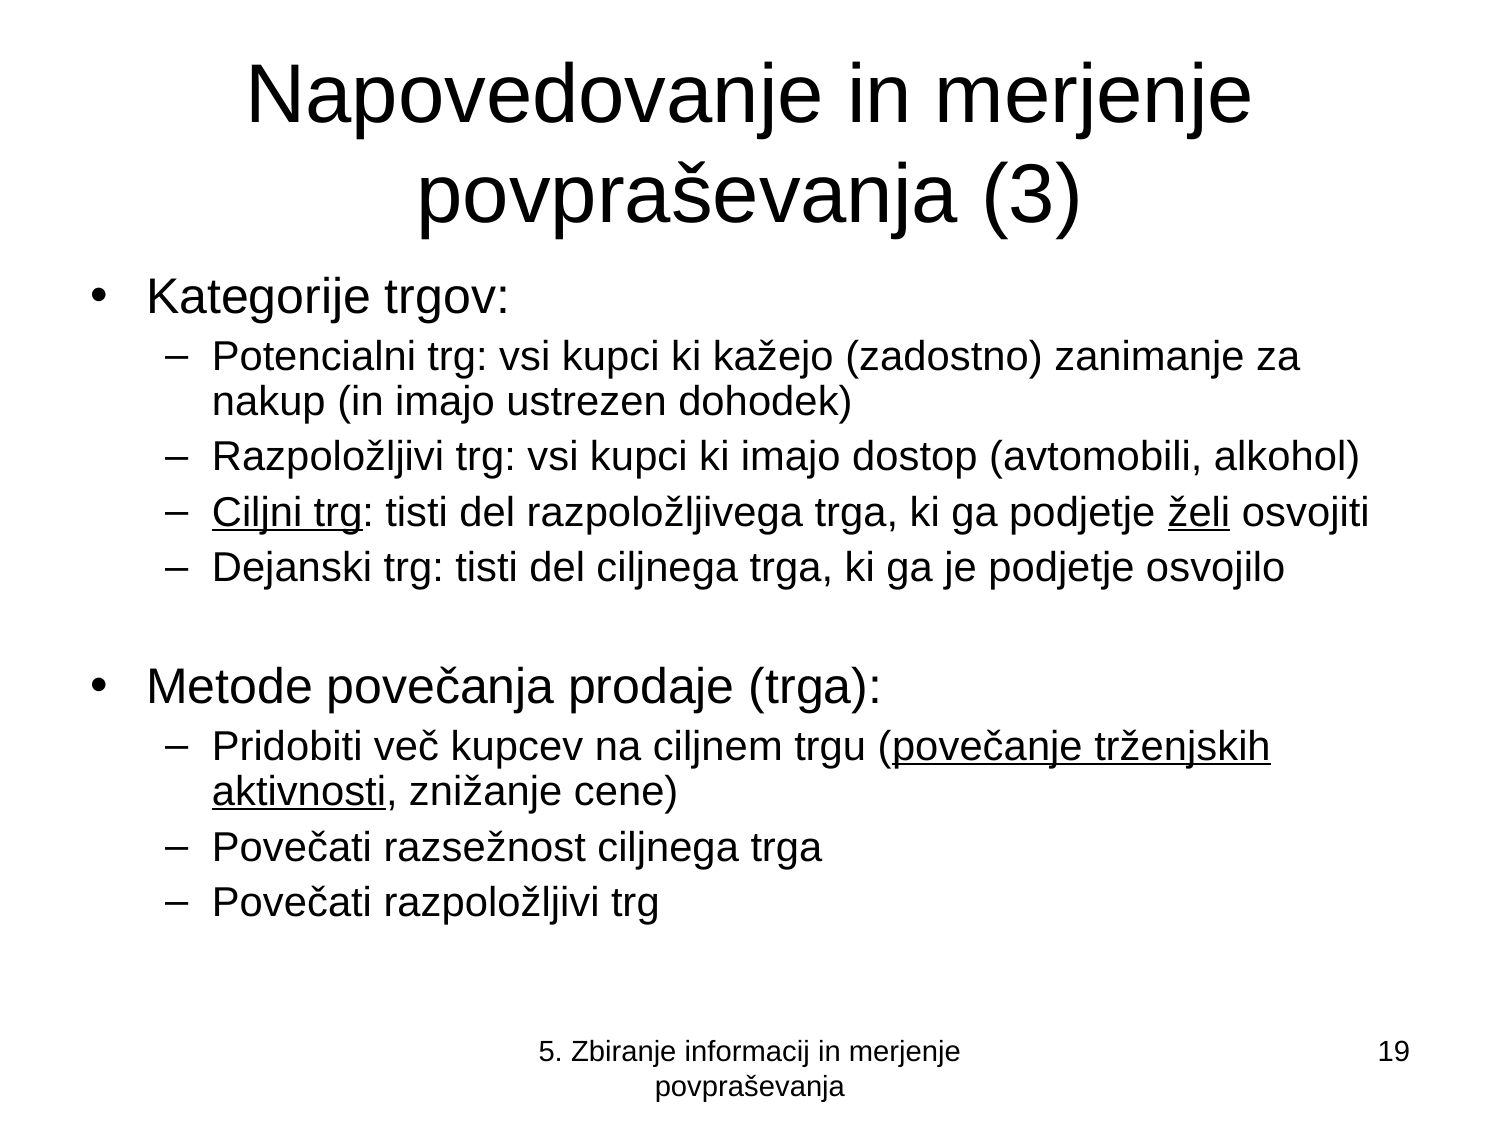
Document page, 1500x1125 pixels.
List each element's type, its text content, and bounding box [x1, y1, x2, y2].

list Kategorije trgov: Potencialni trg: vsi kupci ki kažejo (zadostno) zanimanje za nakup (in imajo ustrezen dohodek) Razpoložljivi trg: vsi kupci ki imajo dostop (avtomobili, alkohol) Ciljni trg: tisti del razpoložljivega trga, ki ga podjetje želi osvojiti Dejanski trg: tisti del ciljnega trga, ki ga je podjetje osvojilo Metode povečanja prodaje (trga): Pridobiti več kupcev na ciljnem trgu (povečanje trženjskih aktivnosti, znižanje cene) Povečati razsežnost ciljnega trga Povečati razpoložljivi trg [75, 262, 1426, 1006]
text_box 5. Zbiranje informacij in merjenje povpraševanja [512, 1024, 988, 1103]
title Napovedovanje in merjenje povpraševanja (3) [75, 31, 1426, 247]
text_box <number> [1074, 1024, 1426, 1103]
